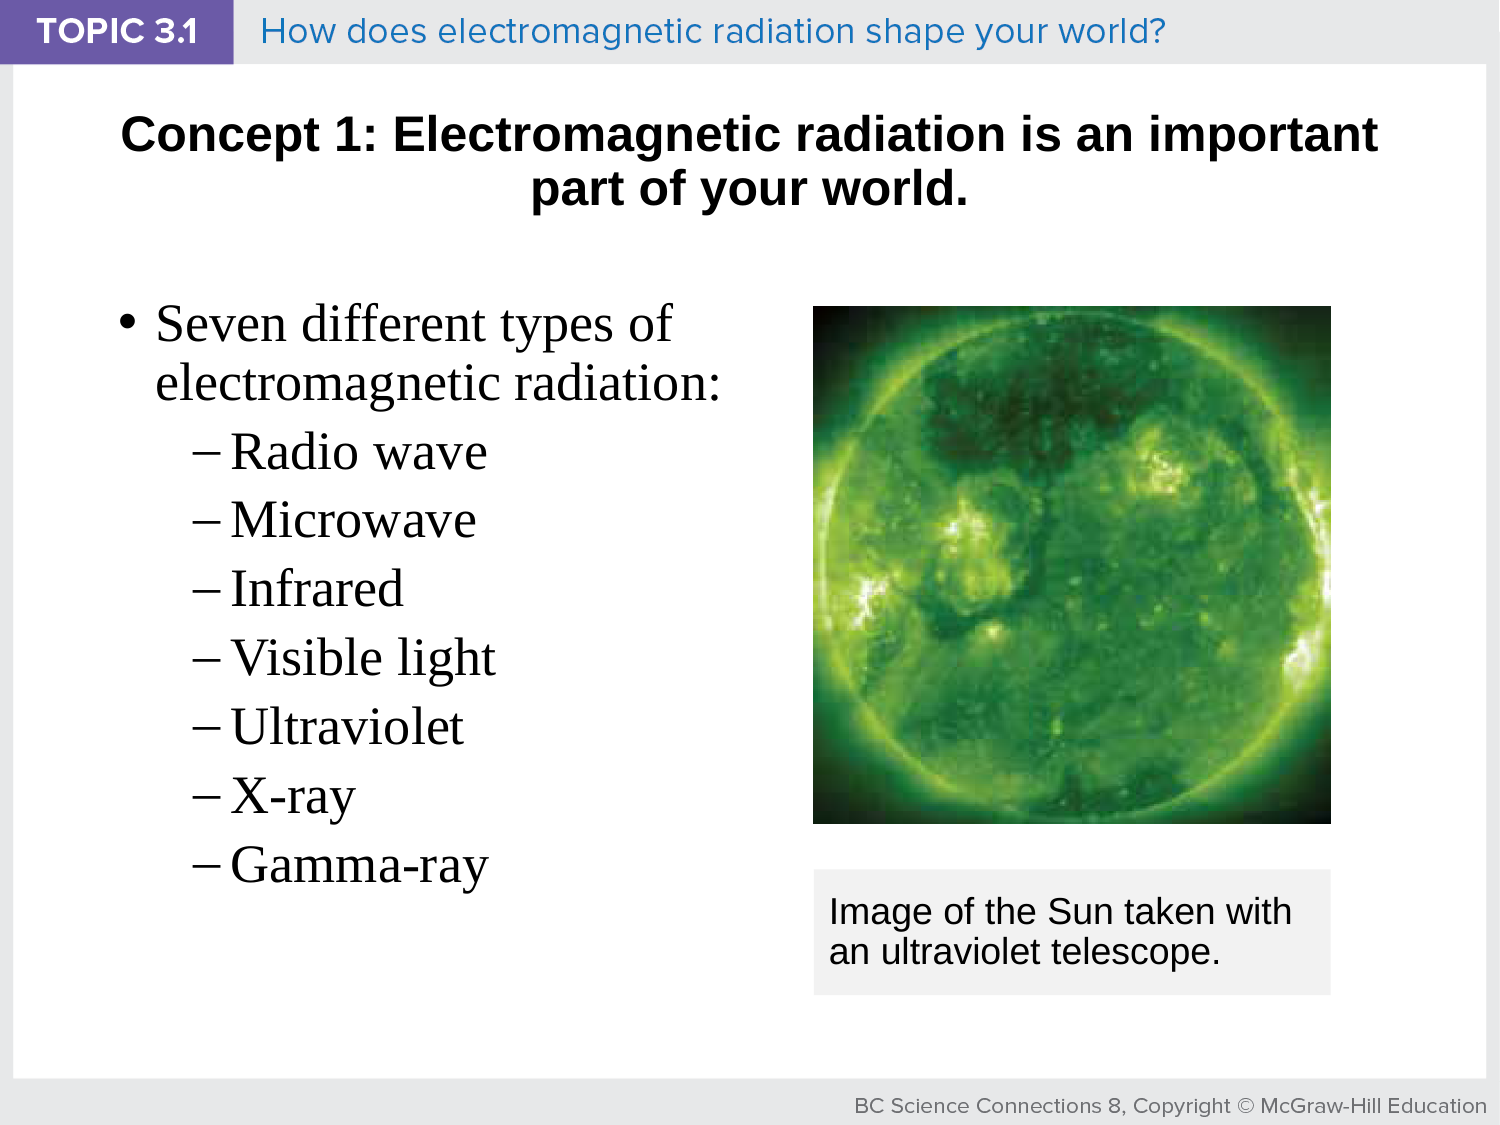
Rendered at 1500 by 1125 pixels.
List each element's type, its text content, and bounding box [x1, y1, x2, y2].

list Image of the Sun taken with an ultraviolet telescope. [813, 869, 1331, 996]
title Concept 1: Electromagnetic radiation is an important part of your world. [103, 76, 1397, 249]
picture [0, 0, 1500, 1082]
list Seven different types of electromagnetic radiation: Radio wave Microwave Infrared Visible light Ultraviolet X-ray Gamma-ray [103, 287, 763, 1014]
